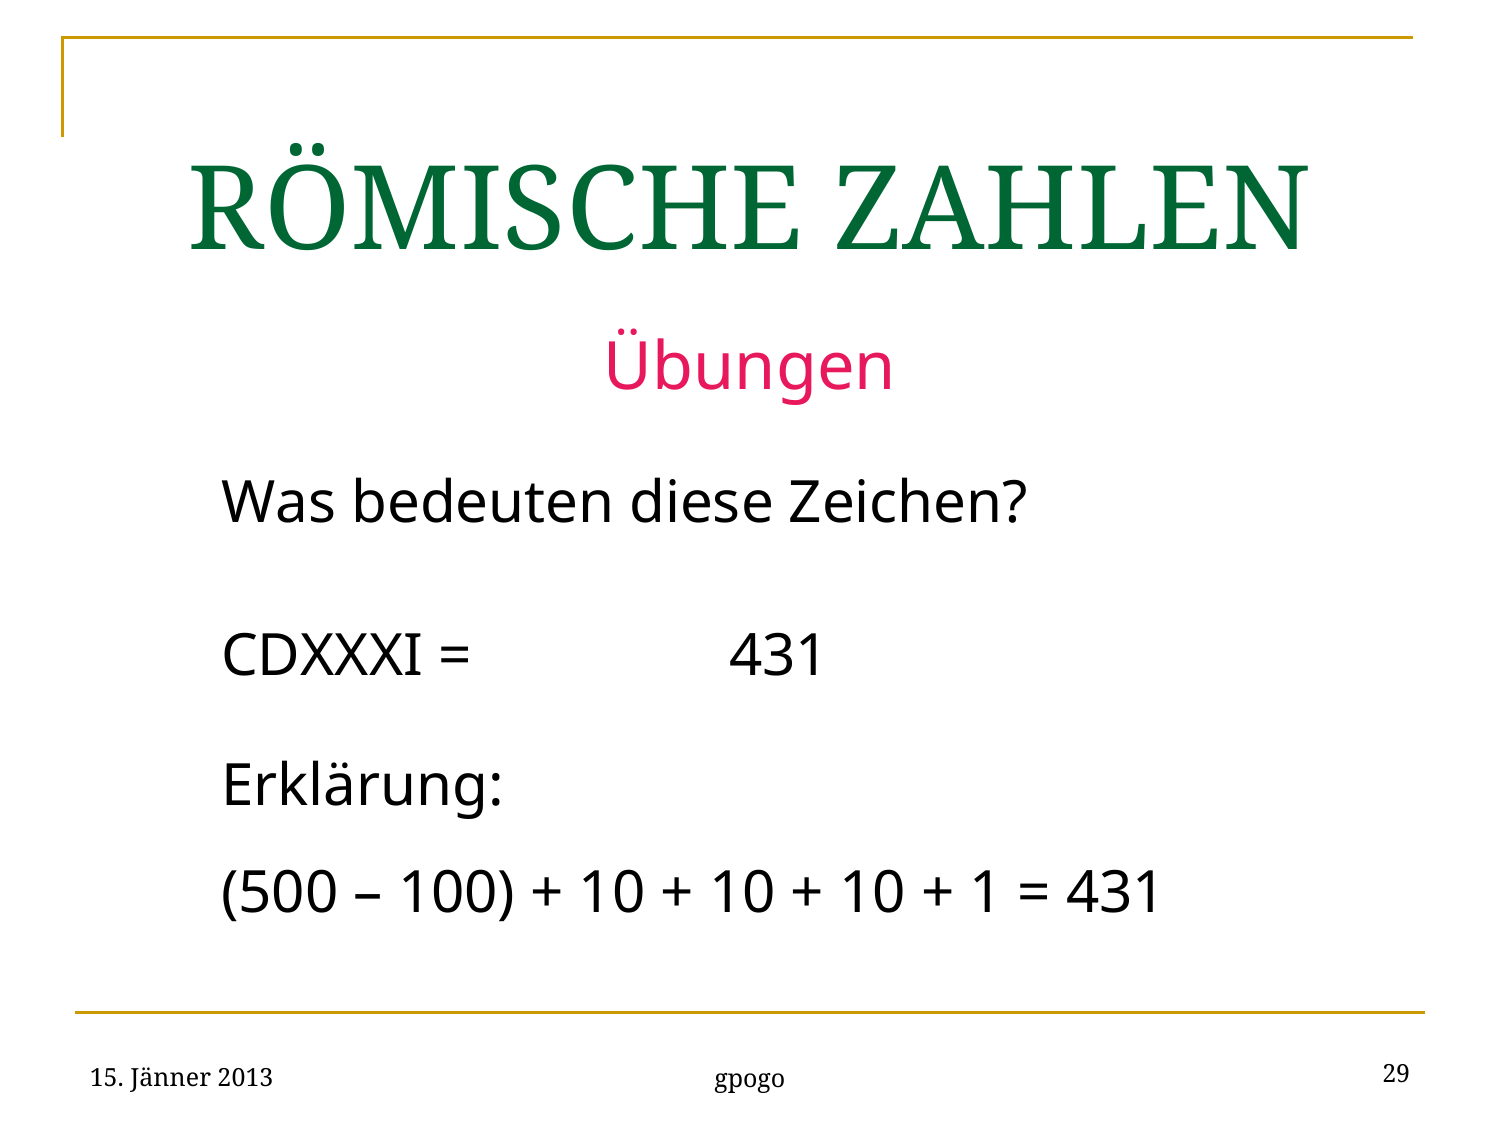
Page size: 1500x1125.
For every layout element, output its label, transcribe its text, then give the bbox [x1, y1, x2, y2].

text_box gpogo [512, 1025, 988, 1101]
text_box 15. Jänner 2013 [74, 1024, 426, 1100]
text_box Erklärung: (500 – 100) + 10 + 10 + 10 + 1 = 431 [206, 739, 1294, 932]
text_box Was bedeuten diese Zeichen? [206, 456, 1294, 542]
text_box CDXXXI = [206, 609, 573, 696]
text_box <Nummer> [1074, 1024, 1426, 1100]
text_box Übungen [437, 315, 1063, 411]
text_box 431 [714, 609, 951, 696]
title RÖMISCHE ZAHLEN [141, 82, 1359, 279]
